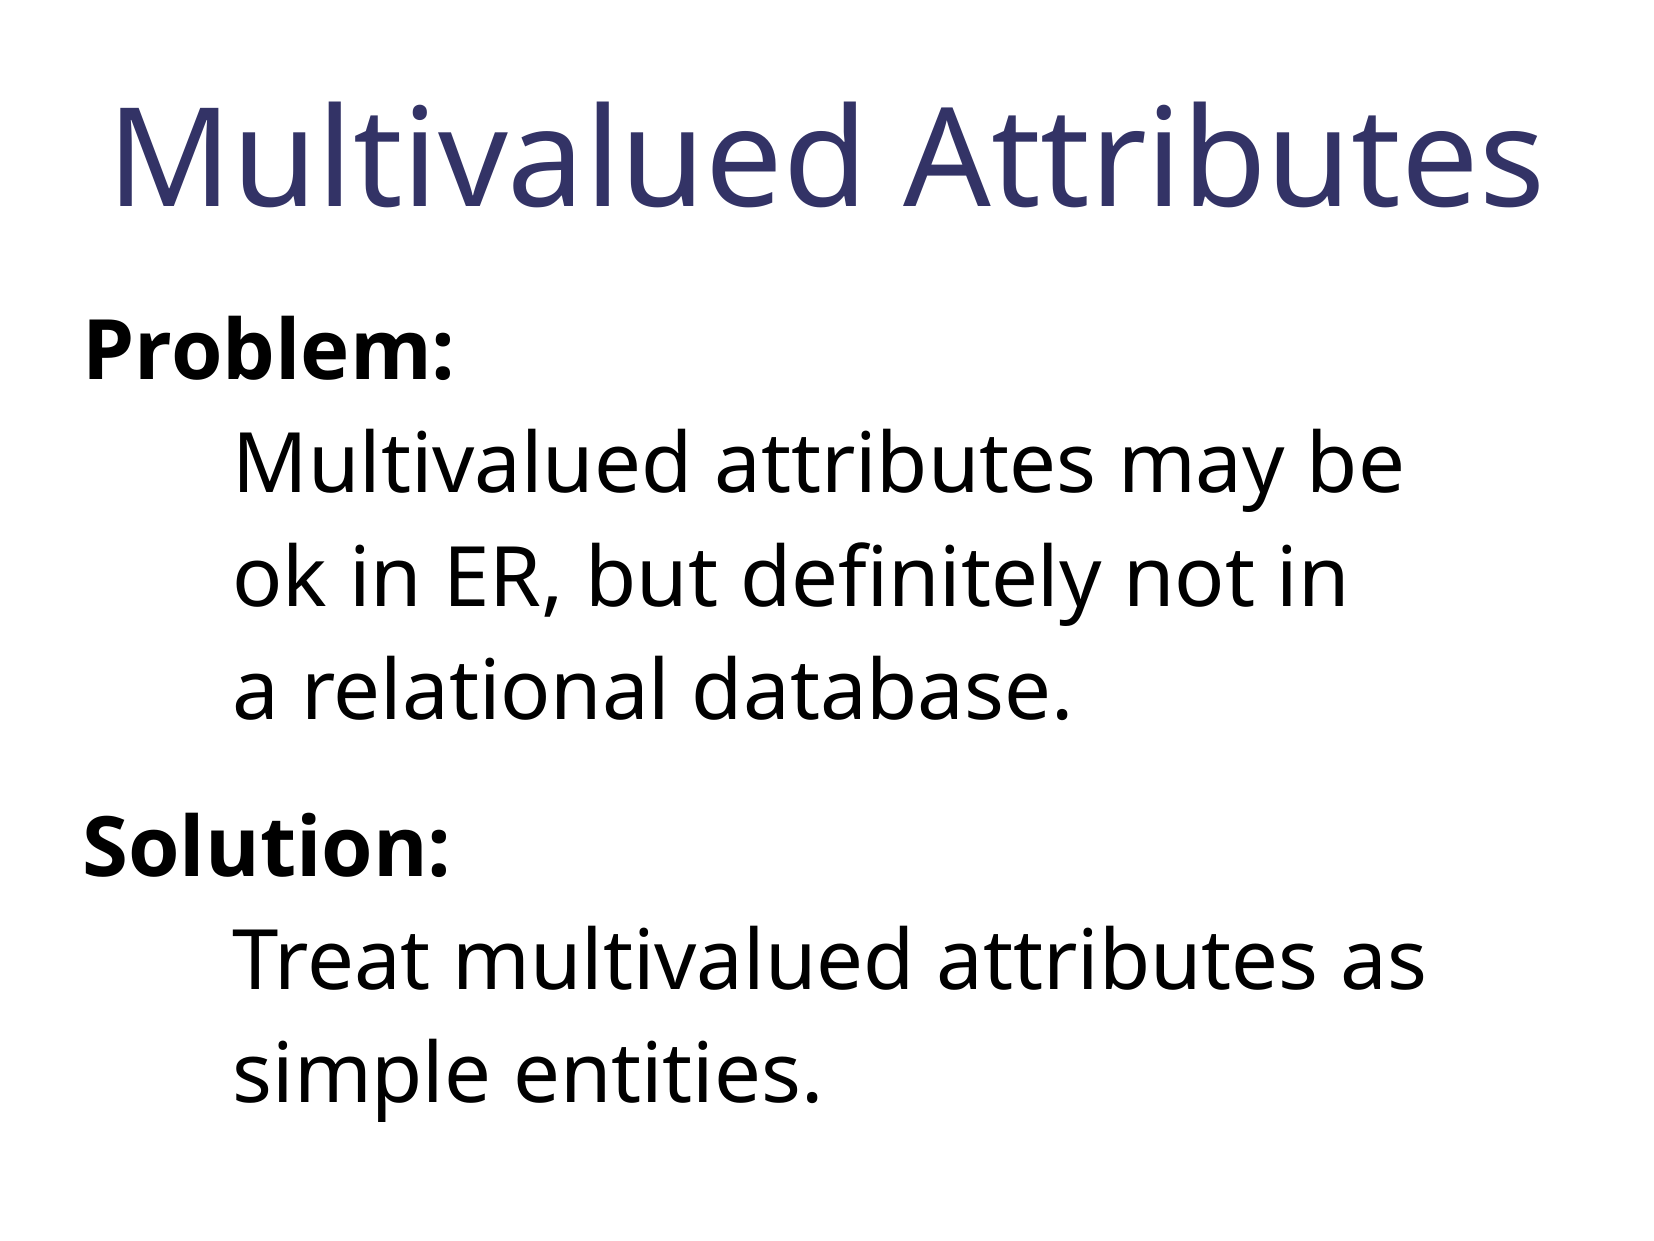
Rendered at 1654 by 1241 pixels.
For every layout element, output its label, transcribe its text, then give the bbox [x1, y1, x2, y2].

subtitle Problem: Multivalued attributes may be ok in ER, but definitely not in a relational database. Solution: Treat multivalued attributes as simple entities. [82, 290, 1571, 1109]
title Multivalued Attributes [0, 49, 1654, 257]
